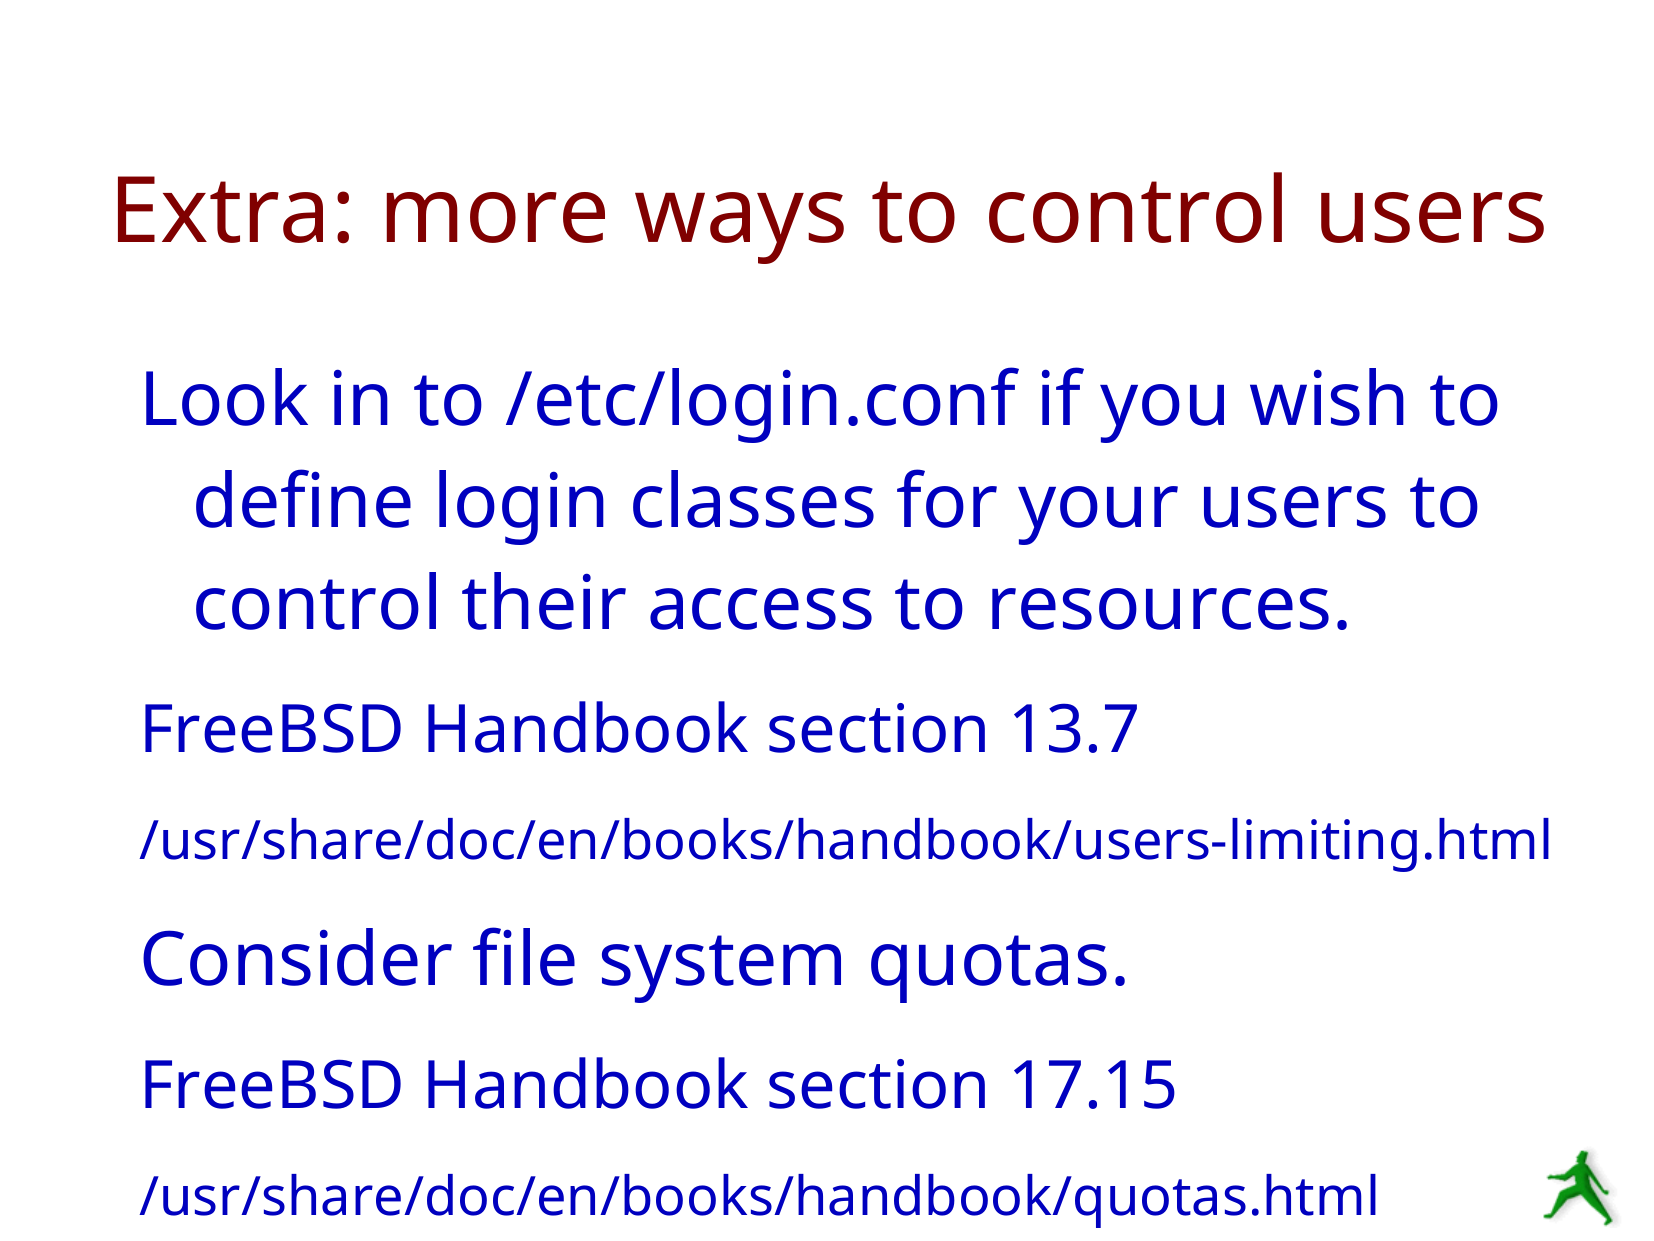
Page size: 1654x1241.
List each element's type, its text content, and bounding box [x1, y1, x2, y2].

title Extra: more ways to control users [87, 97, 1572, 316]
picture [1541, 1135, 1633, 1228]
list Look in to /etc/login.conf if you wish to define login classes for your users to control their access to resources. FreeBSD Handbook section 13.7 /usr/share/doc/en/books/handbook/users-limiting.html Consider file system quotas. FreeBSD Handbook section 17.15 /usr/share/doc/en/books/handbook/quotas.html [121, 344, 1560, 1207]
